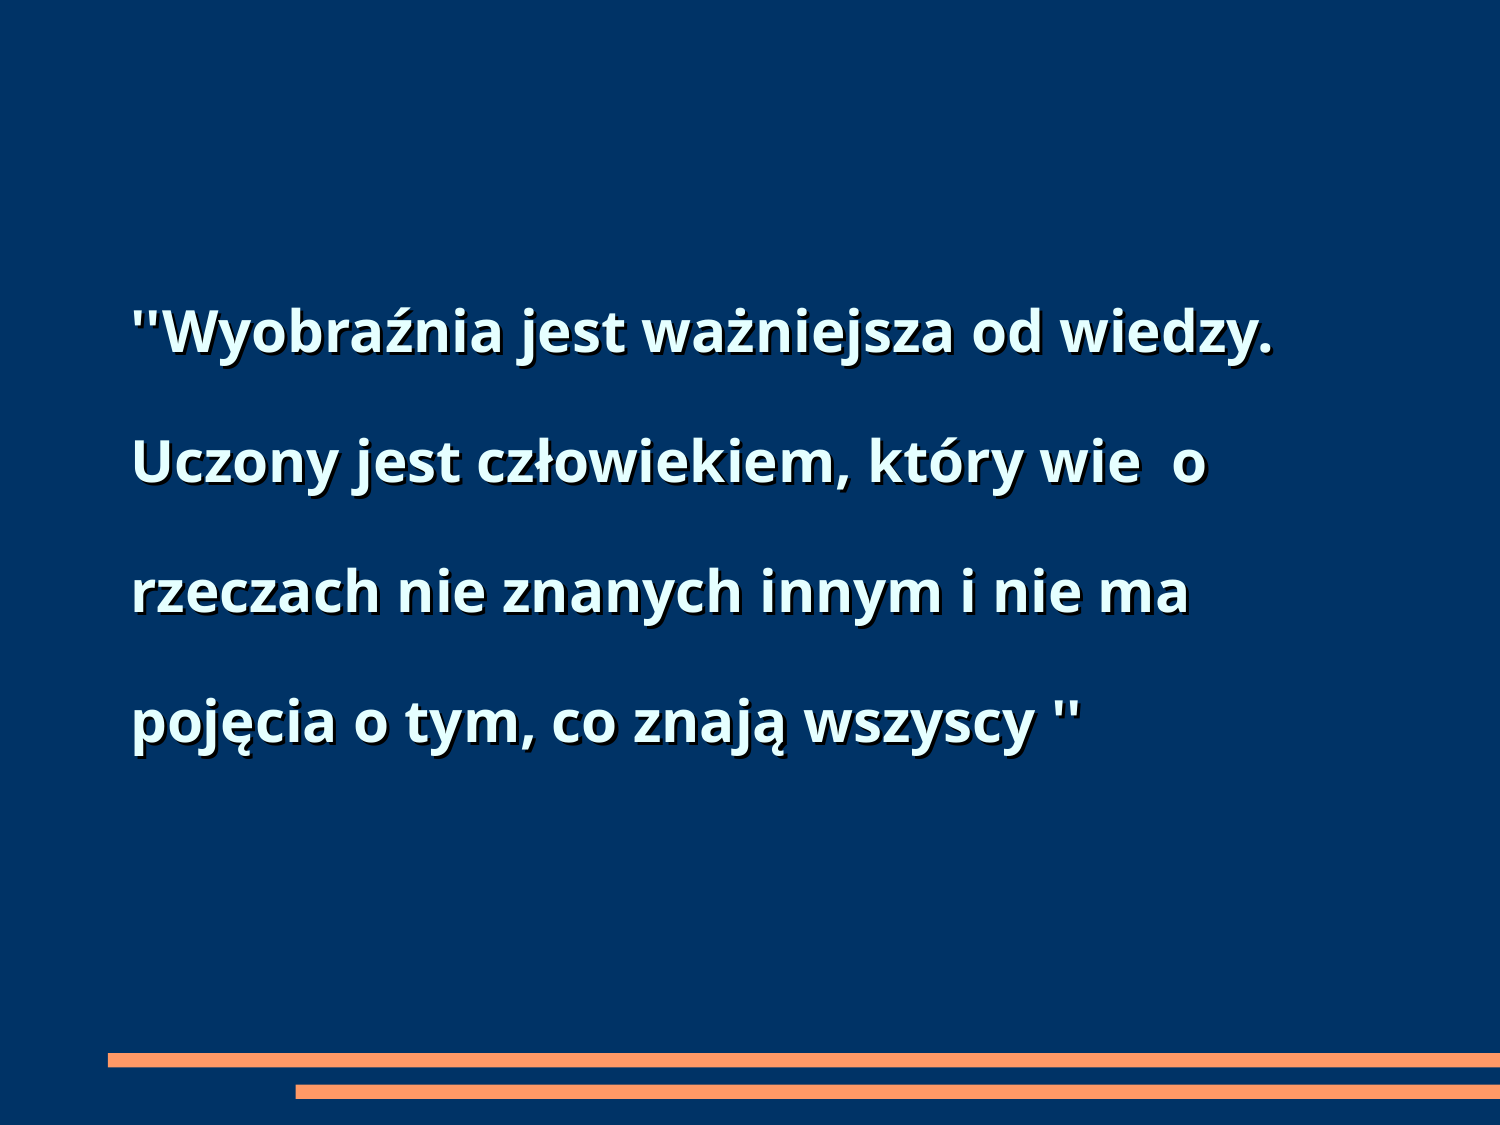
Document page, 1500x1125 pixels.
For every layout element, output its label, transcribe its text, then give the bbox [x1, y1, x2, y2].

text_box ''Wyobraźnia jest ważniejsza od wiedzy. Uczony jest człowiekiem, który wie o rzeczach nie znanych innym i nie ma pojęcia o tym, co znają wszyscy '' [115, 0, 1465, 788]
